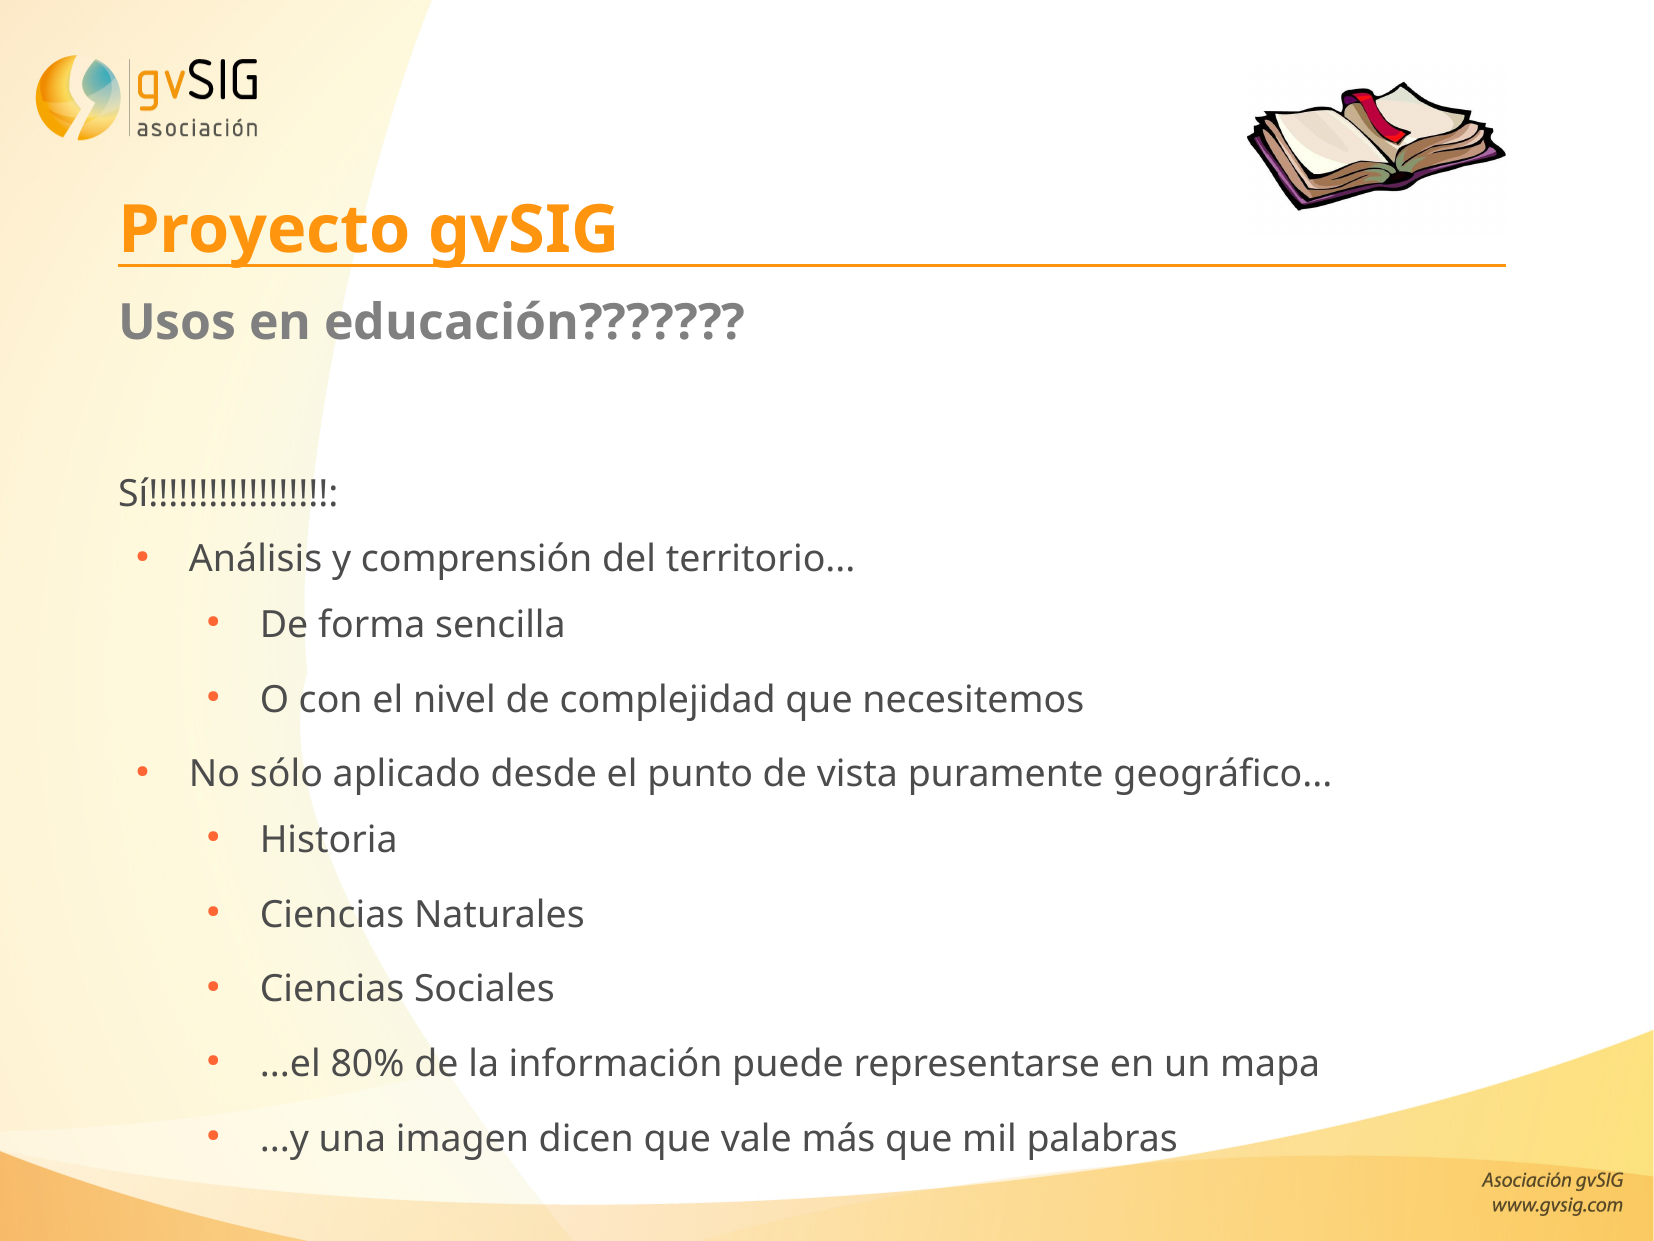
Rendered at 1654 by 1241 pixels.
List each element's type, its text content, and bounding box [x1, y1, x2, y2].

title Proyecto gvSIG [118, 177, 1607, 276]
list Sí!!!!!!!!!!!!!!!!!!: Análisis y comprensión del territorio... De forma sencilla O con el nivel de complejidad que necesitemos No sólo aplicado desde el punto de vista puramente geográfico... Historia Ciencias Naturales Ciencias Sociales ...el 80% de la información puede representarse en un mapa ...y una imagen dicen que vale más que mil palabras [118, 400, 1595, 1205]
picture [0, 0, 1654, 1241]
title Usos en educación??????? [118, 276, 1359, 365]
